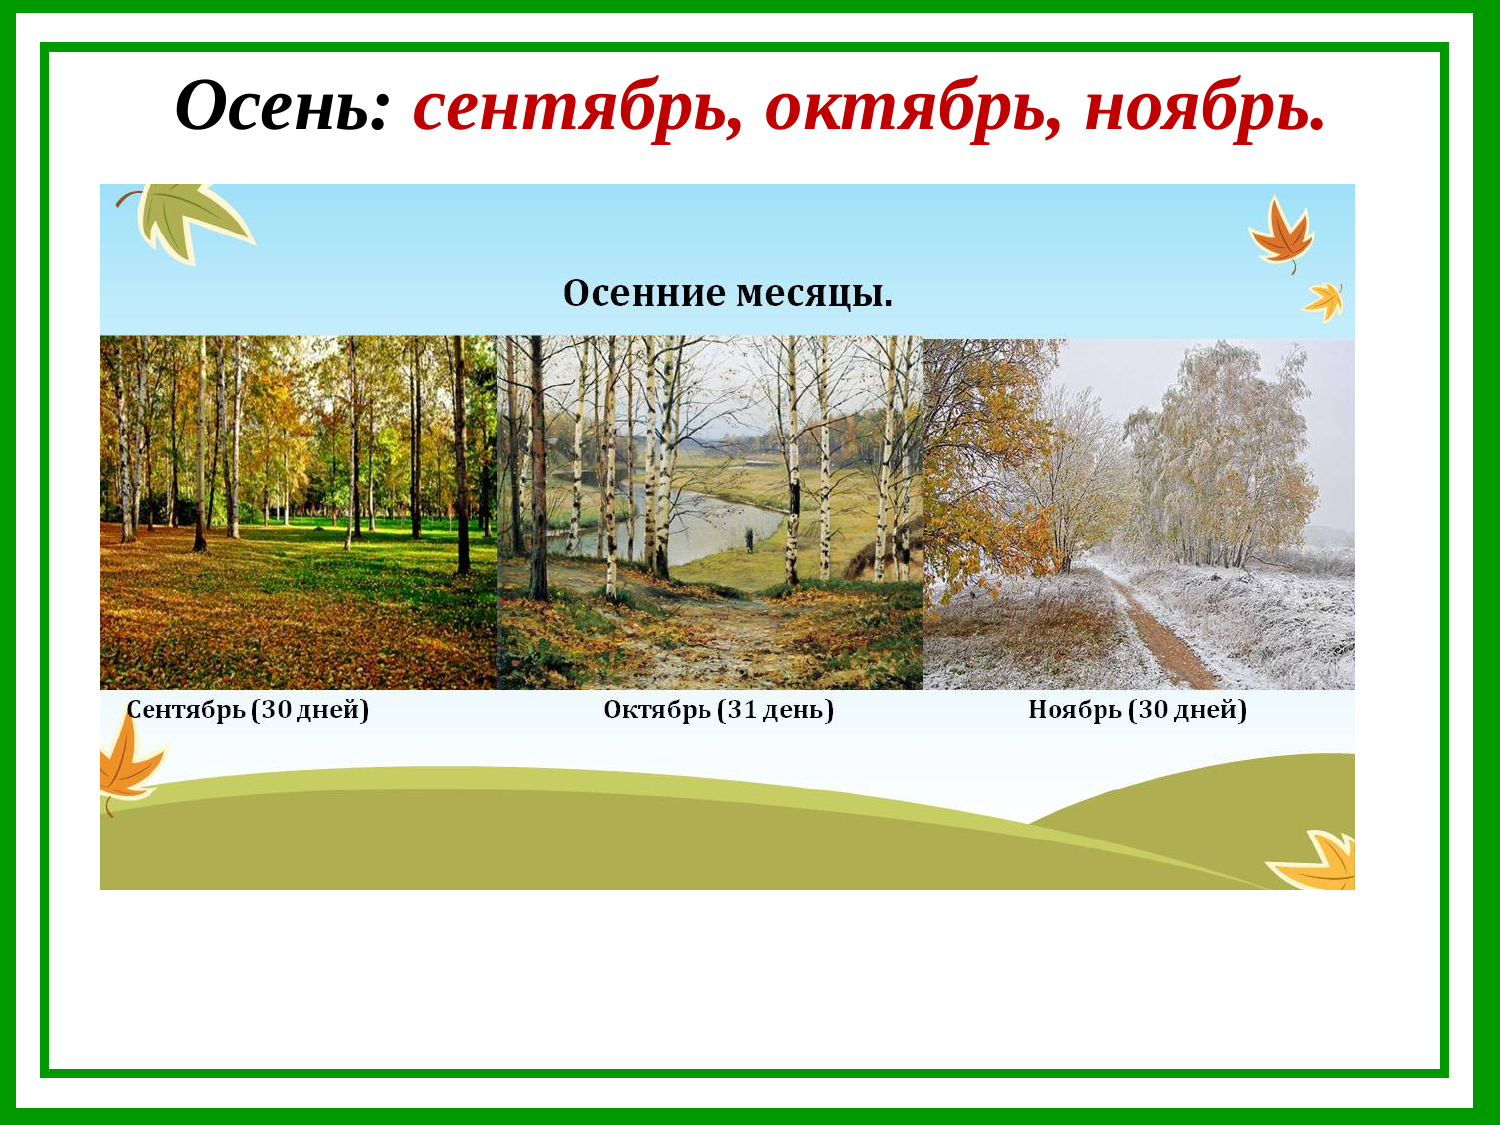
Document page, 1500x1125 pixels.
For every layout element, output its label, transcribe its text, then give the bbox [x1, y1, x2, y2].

text_box Осень: сентябрь, октябрь, ноябрь. [159, 47, 1382, 152]
picture [100, 184, 1355, 890]
